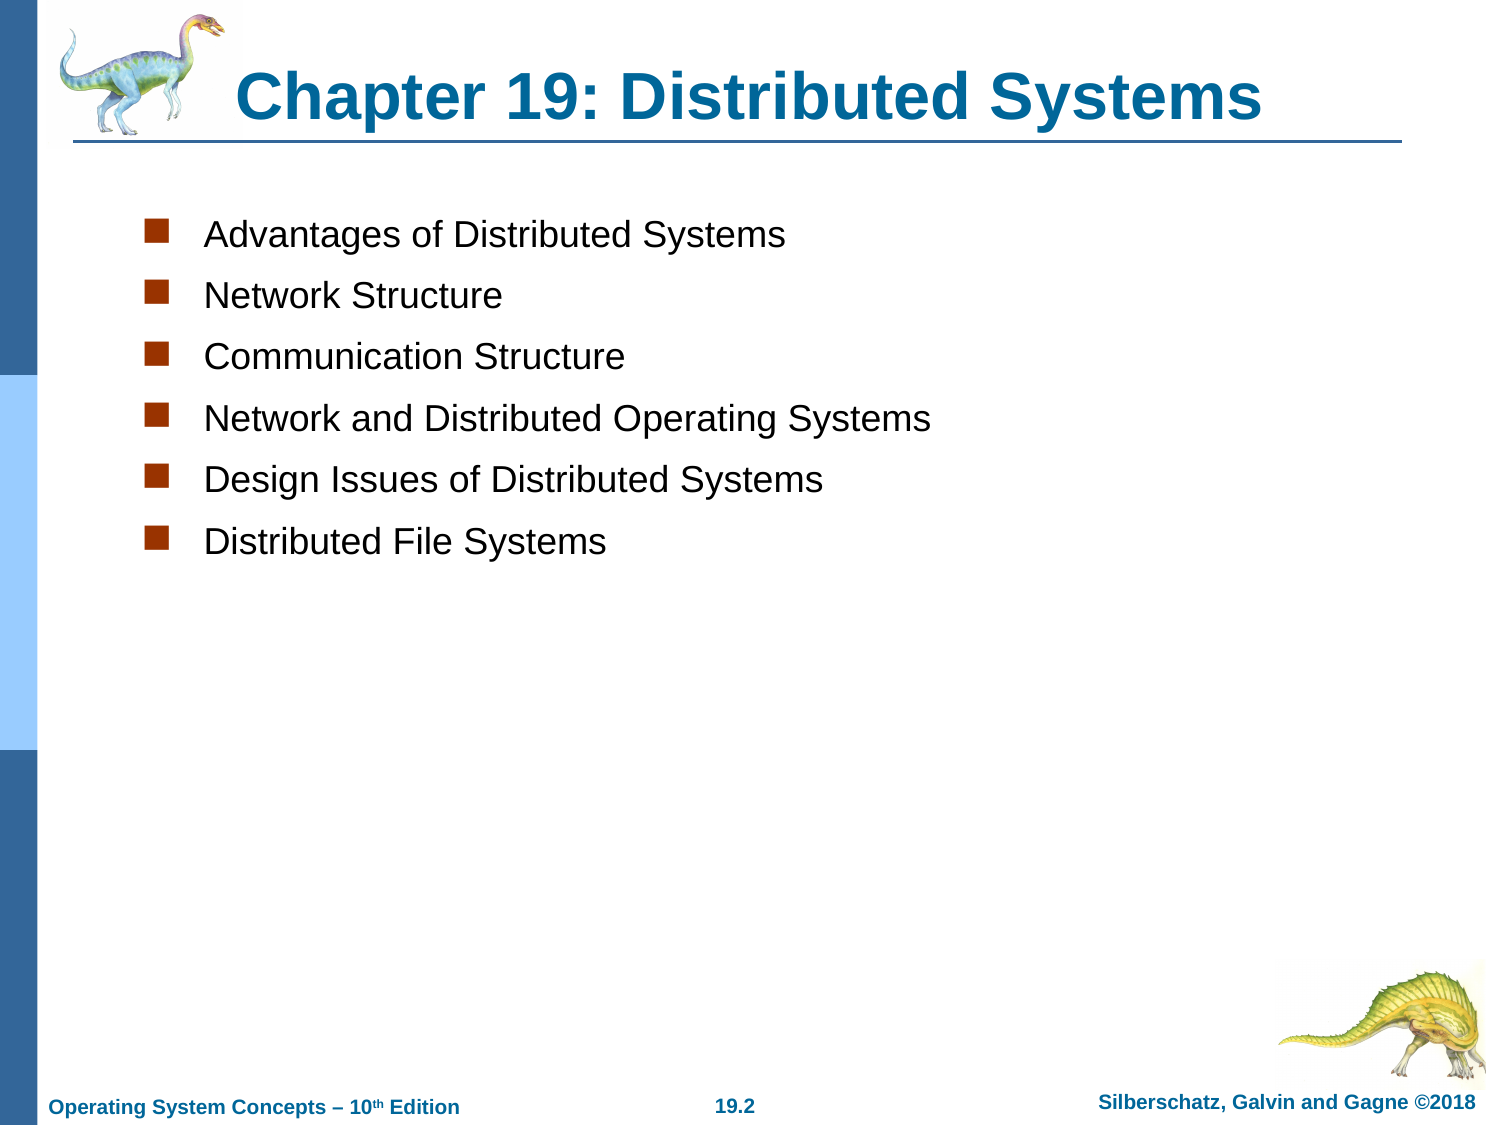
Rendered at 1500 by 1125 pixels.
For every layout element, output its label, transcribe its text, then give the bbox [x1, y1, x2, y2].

picture [1415, 1094, 1423, 1099]
list Advantages of Distributed Systems Network Structure Communication Structure Network and Distributed Operating Systems Design Issues of Distributed Systems Distributed File Systems [132, 202, 1287, 946]
picture [1275, 959, 1486, 1090]
picture [46, 0, 243, 149]
title Chapter 19: Distributed Systems [75, 45, 1426, 141]
